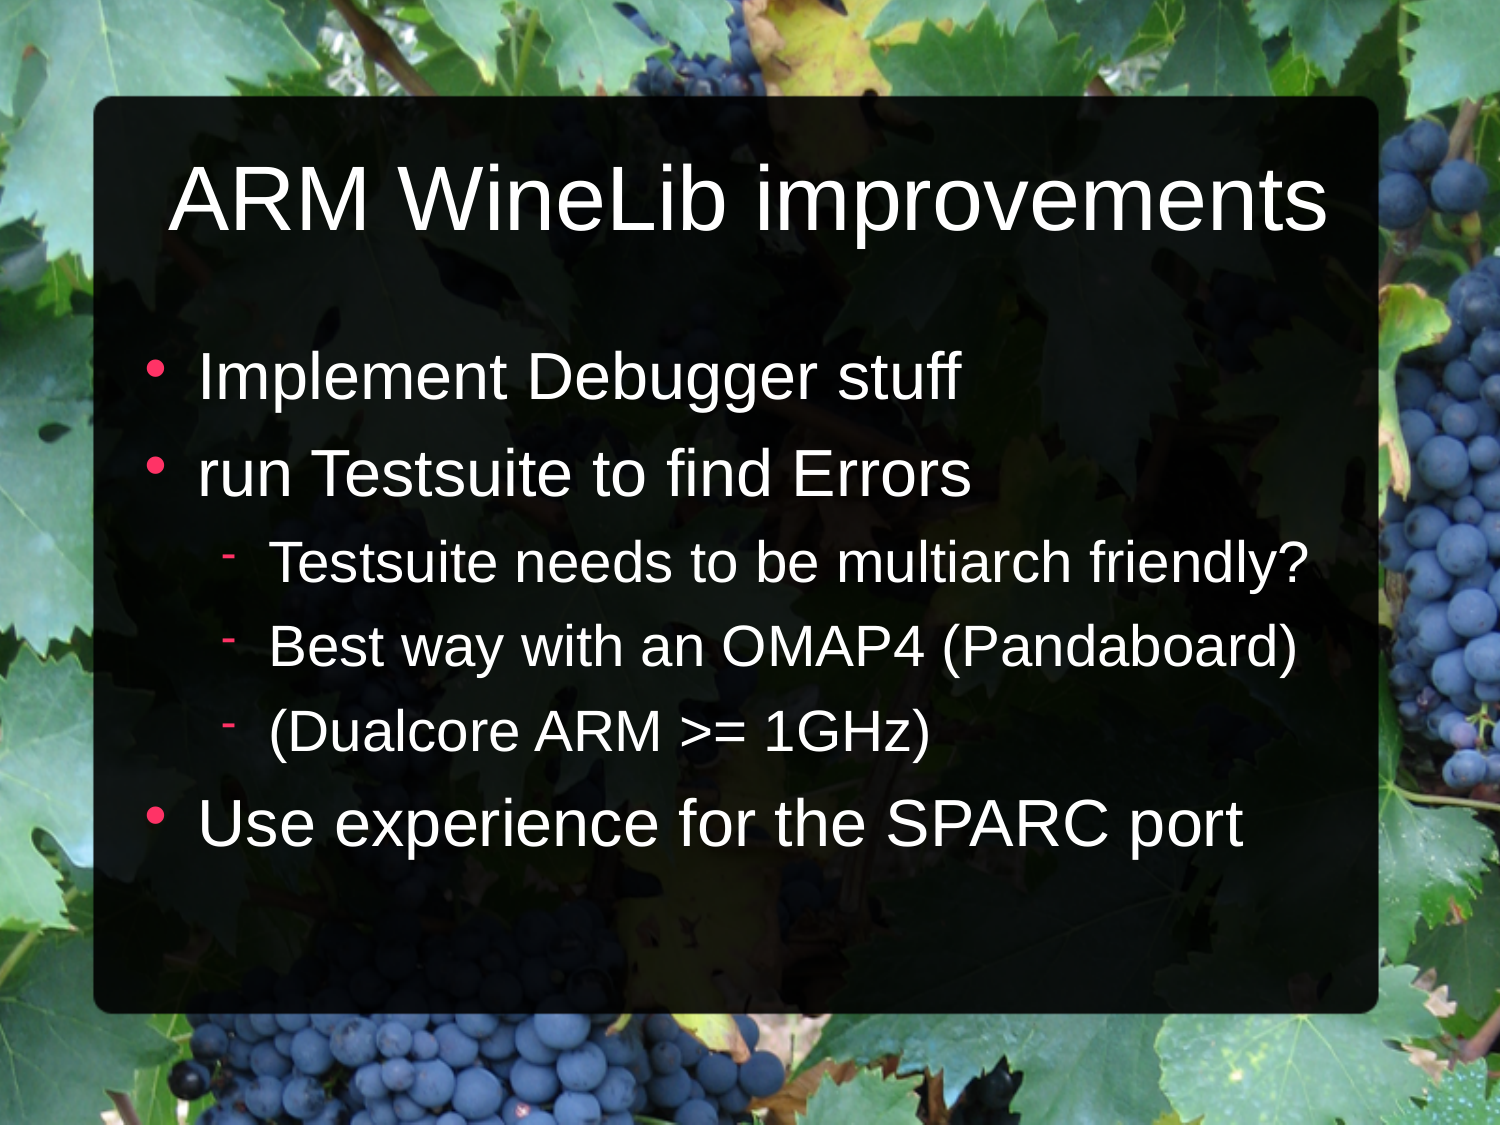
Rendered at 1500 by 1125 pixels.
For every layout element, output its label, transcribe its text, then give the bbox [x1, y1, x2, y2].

list Implement Debugger stuff run Testsuite to find Errors Testsuite needs to be multiarch friendly? Best way with an OMAP4 (Pandaboard) (Dualcore ARM >= 1GHz) Use experience for the SPARC port [112, 324, 1388, 1000]
title ARM WineLib improvements [112, 99, 1388, 288]
picture [0, 0, 1500, 1125]
